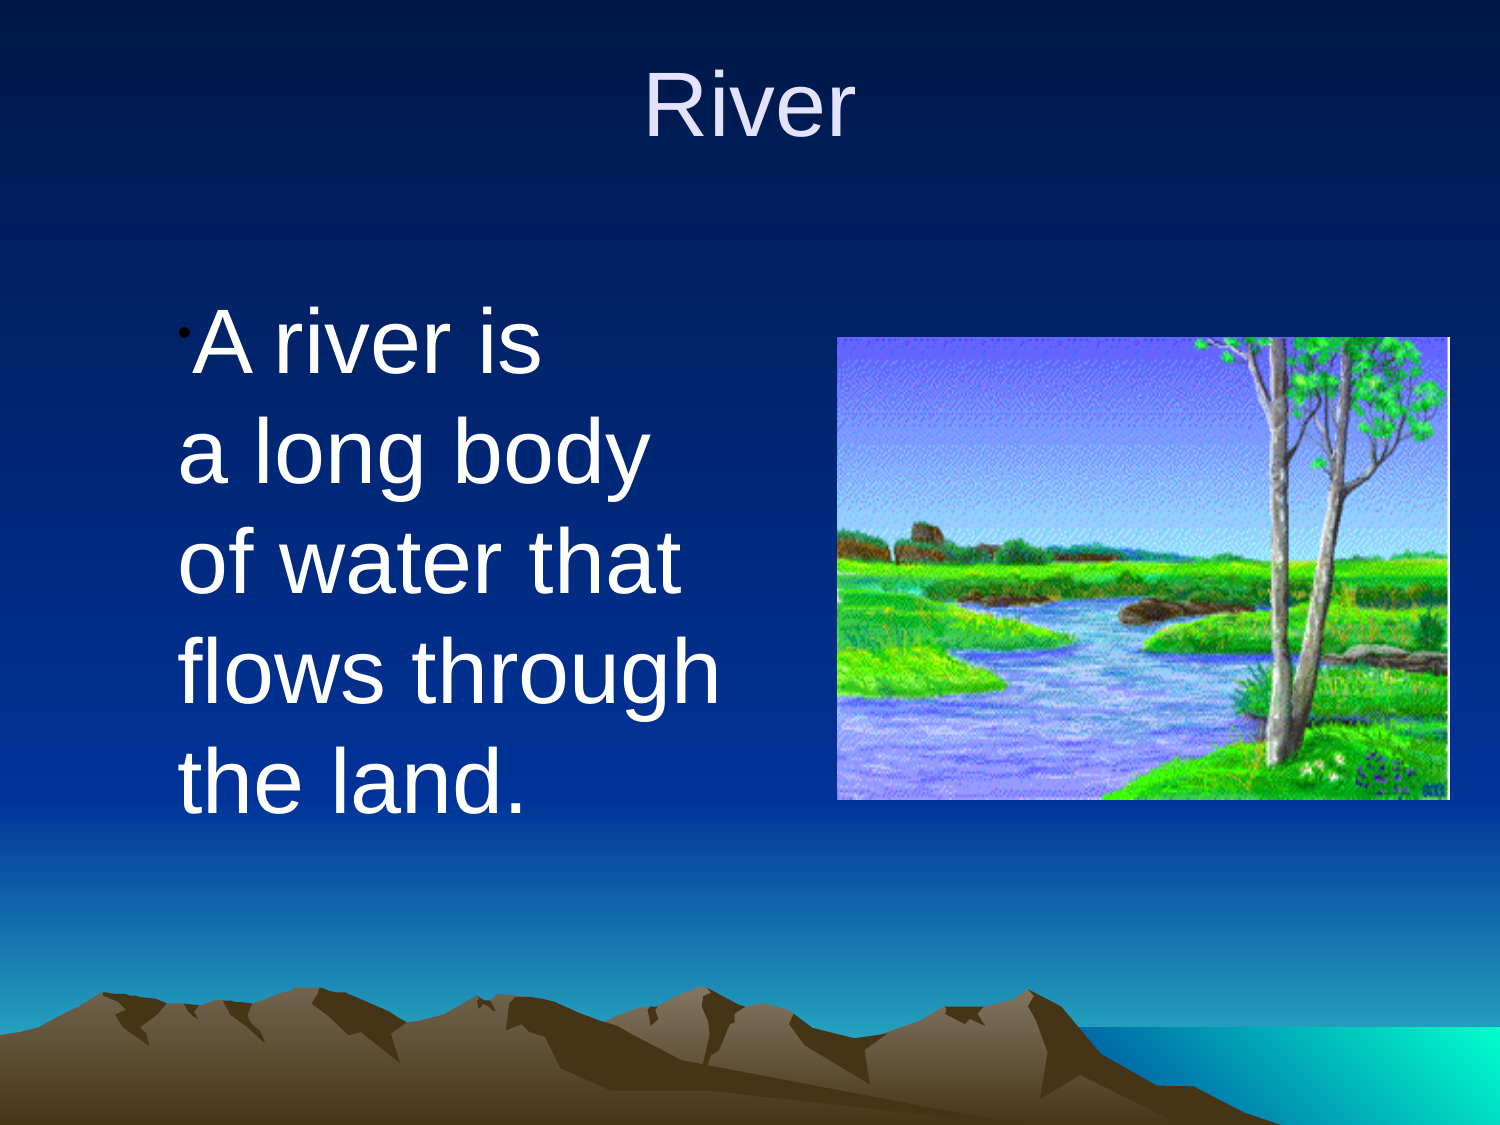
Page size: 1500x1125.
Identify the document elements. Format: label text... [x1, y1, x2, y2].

picture [837, 337, 1450, 800]
title River [75, 37, 1425, 225]
text_box A river is a long body of water that flows through the land. [162, 274, 739, 840]
